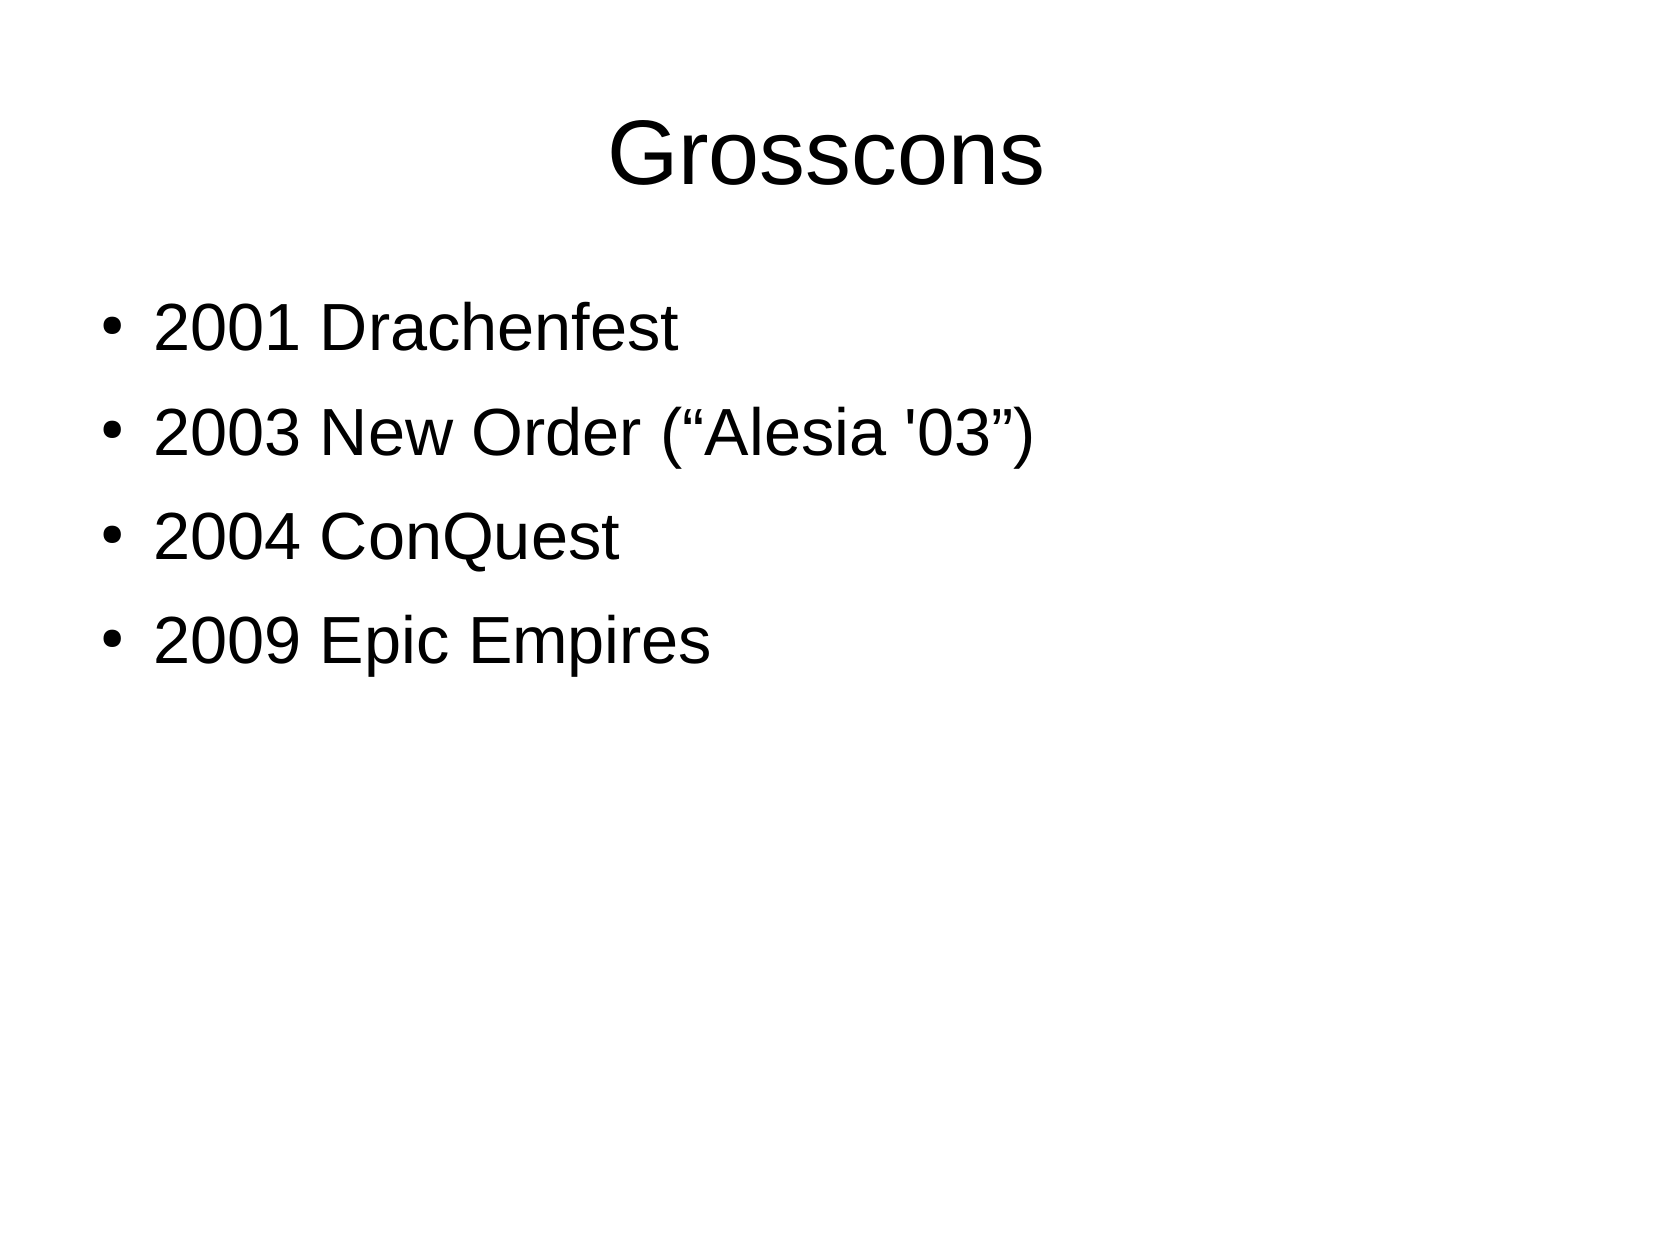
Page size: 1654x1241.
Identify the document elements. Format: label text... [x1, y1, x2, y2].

title Grosscons [82, 49, 1571, 257]
list 2001 Drachenfest 2003 New Order (“Alesia '03”) 2004 ConQuest 2009 Epic Empires [82, 290, 1571, 1010]
